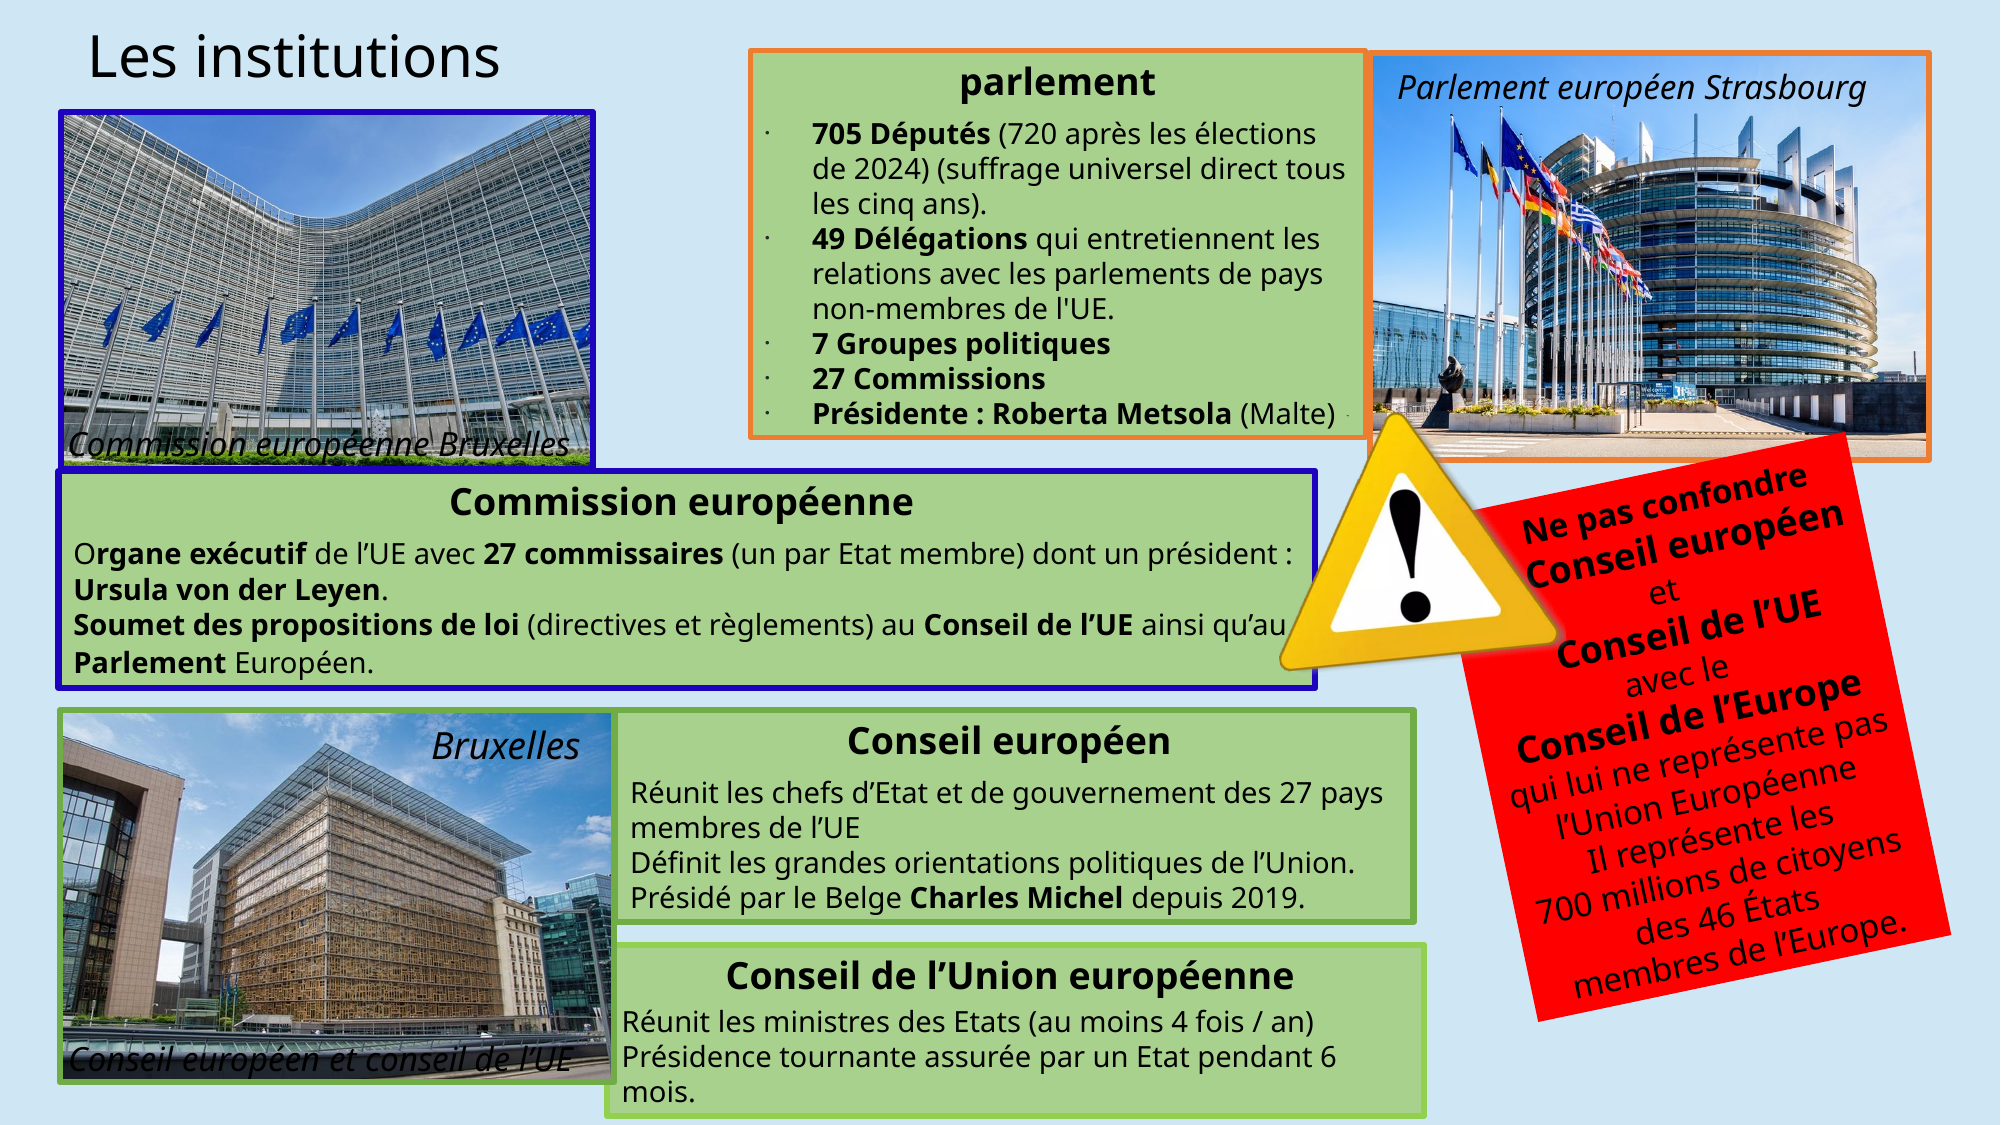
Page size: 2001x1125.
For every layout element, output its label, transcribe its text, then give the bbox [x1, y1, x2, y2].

text_box parlement 705 Députés (720 après les élections de 2024) (suffrage universel direct tous les cinq ans). 49 Délégations qui entretiennent les relations avec les parlements de pays non-membres de l'UE. 7 Groupes politiques 27 Commissions Présidente : Roberta Metsola (Malte) [750, 50, 1366, 438]
text_box Les institutions [72, 12, 625, 97]
text_box Conseil européen et conseil de l’UE [53, 1030, 619, 1086]
text_box Bruxelles [416, 714, 620, 775]
picture [1254, 55, 1926, 684]
text_box Conseil de l’Union européenne Réunit les ministres des Etats (au moins 4 fois / an) Présidence tournante assurée par un Etat pendant 6 mois. [606, 944, 1424, 1116]
text_box Commission européenne Bruxelles [52, 415, 605, 471]
text_box Commission européenne Organe exécutif de l’UE avec 27 commissaires (un par Etat membre) dont un président : Ursula von der Leyen. Soumet des propositions de loi (directives et règlements) au Conseil de l’UE ainsi qu’au Parlement Européen. [58, 470, 1316, 689]
picture [63, 713, 611, 1030]
picture [63, 115, 590, 415]
text_box Parlement européen Strasbourg [1382, 58, 1935, 114]
text_box Ne pas confondre Conseil européen et Conseil de l’UE avec le Conseil de l’Europe qui lui ne représente pas l’Union Européenne Il représente les 700 millions de citoyens des 46 États membres de l’Europe. [1463, 431, 1952, 1023]
text_box Conseil européen Réunit les chefs d’Etat et de gouvernement des 27 pays membres de l’UE Définit les grandes orientations politiques de l’Union. Présidé par le Belge Charles Michel depuis 2019. [617, 709, 1414, 923]
